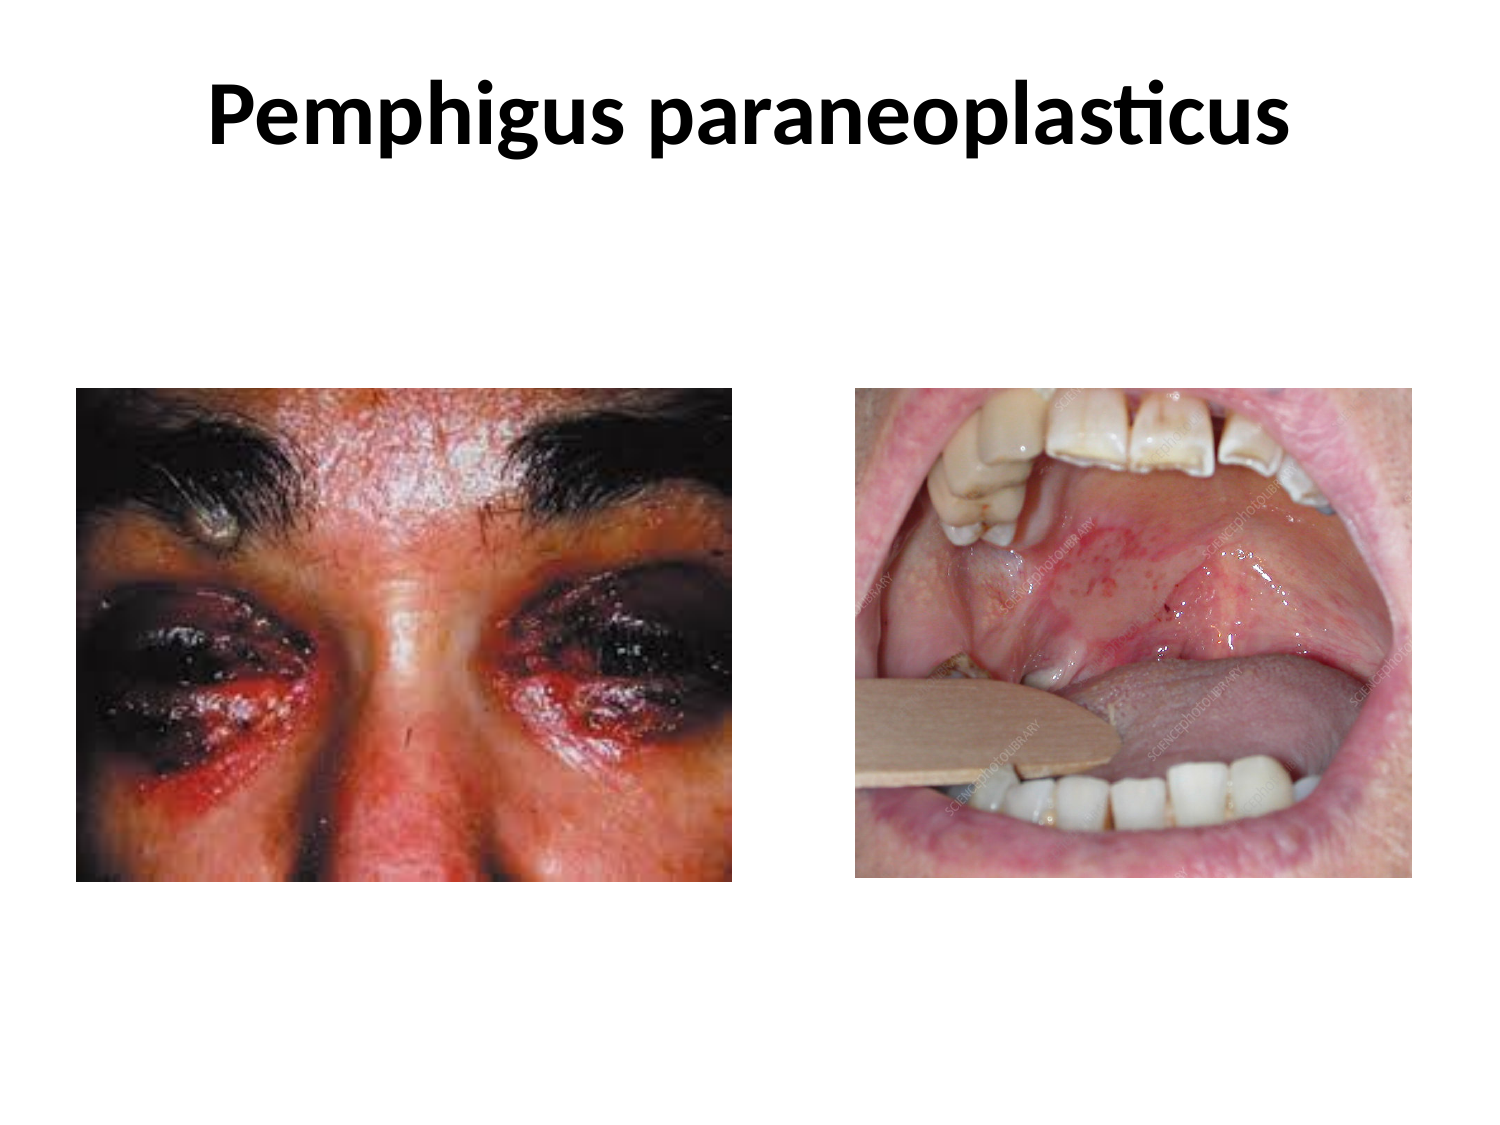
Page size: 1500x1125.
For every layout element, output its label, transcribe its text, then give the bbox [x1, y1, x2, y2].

picture [76, 388, 732, 882]
picture [855, 388, 1412, 878]
title Pemphigus paraneoplasticus [75, 45, 1425, 233]
